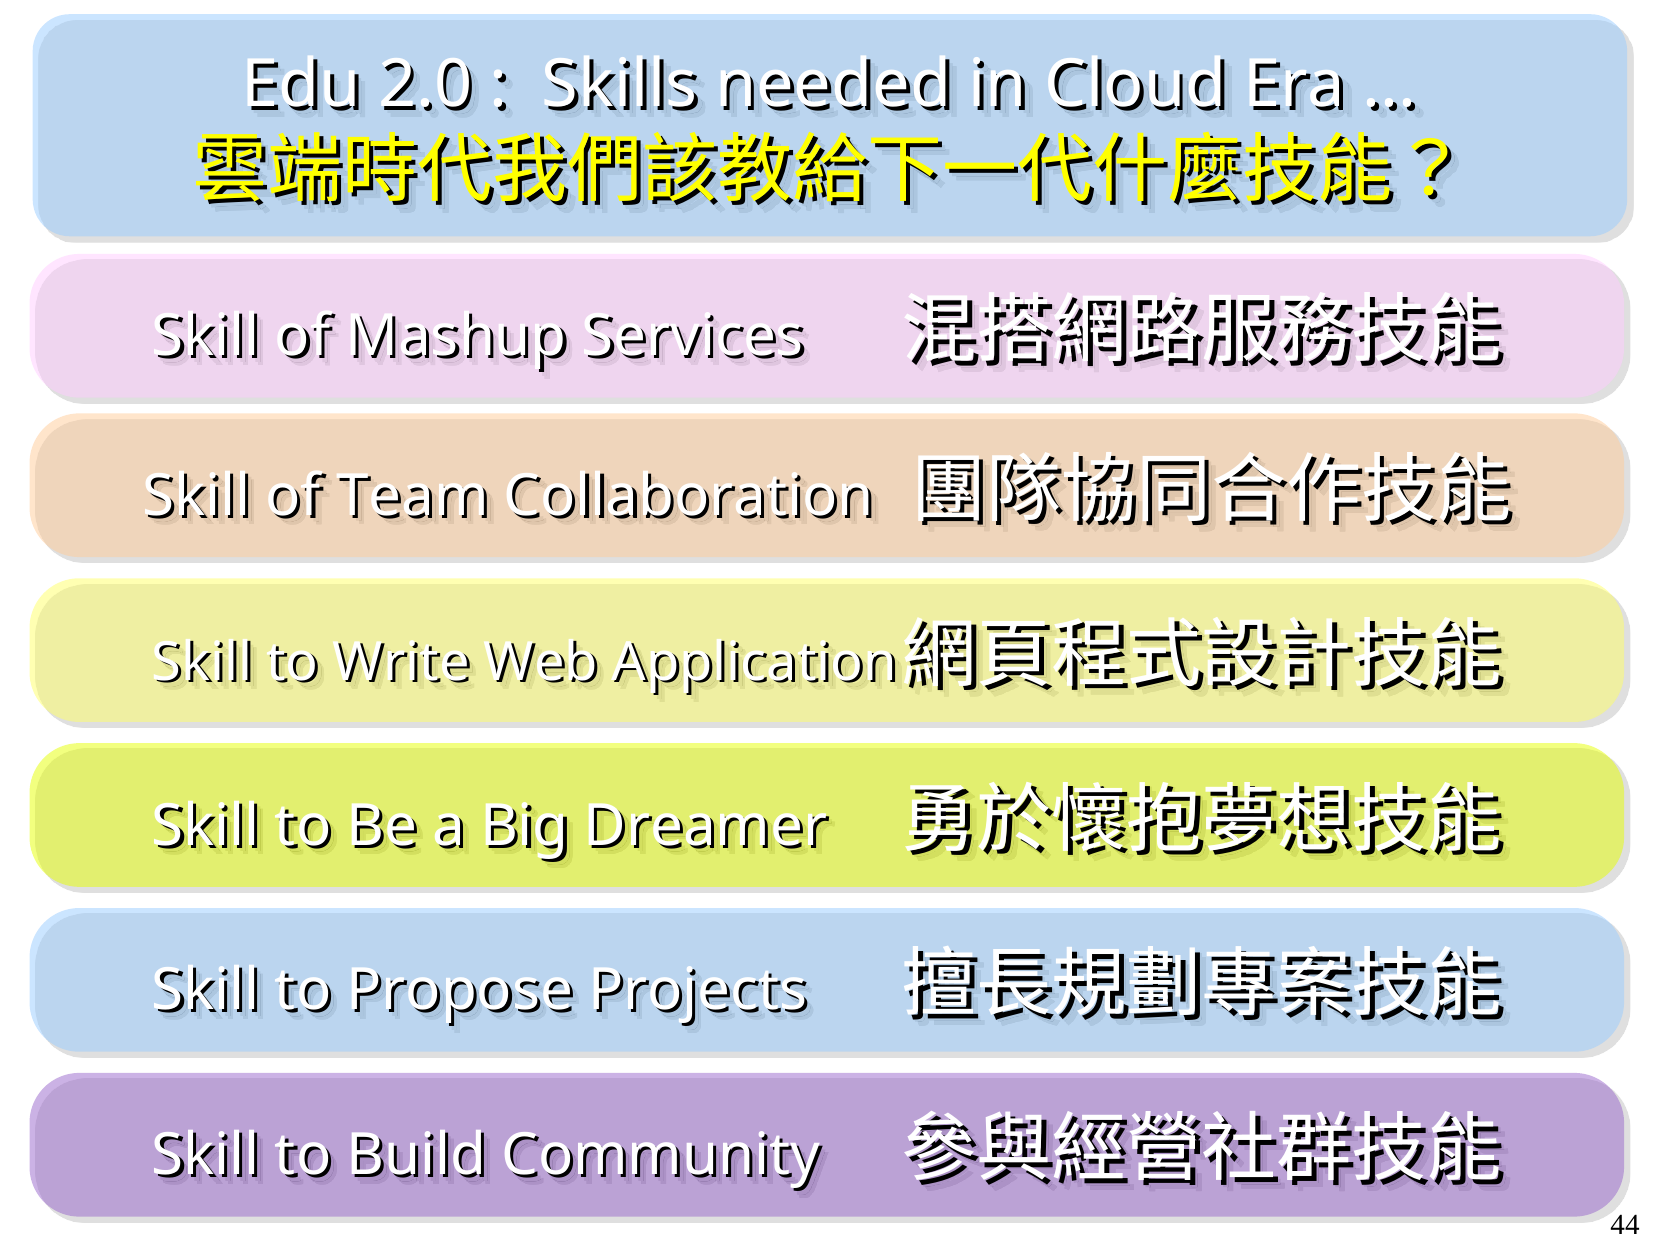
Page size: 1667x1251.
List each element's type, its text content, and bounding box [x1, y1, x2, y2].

text_box Skill to Build Community 參與經營社群技能 [29, 1072, 1625, 1217]
text_box Skill to Be a Big Dreamer 勇於懷抱夢想技能 [29, 743, 1625, 887]
text_box Skill of Team Collaboration 團隊協同合作技能 [29, 413, 1625, 558]
text_box Edu 2.0 : Skills needed in Cloud Era ... 雲端時代我們該教給下一代什麼技能？ [32, 14, 1628, 237]
text_box Skill to Write Web Application 網頁程式設計技能 [29, 578, 1625, 722]
text_box Skill to Propose Projects 擅長規劃專案技能 [29, 908, 1625, 1052]
text_box Skill of Mashup Services 混搭網路服務技能 [29, 253, 1625, 398]
